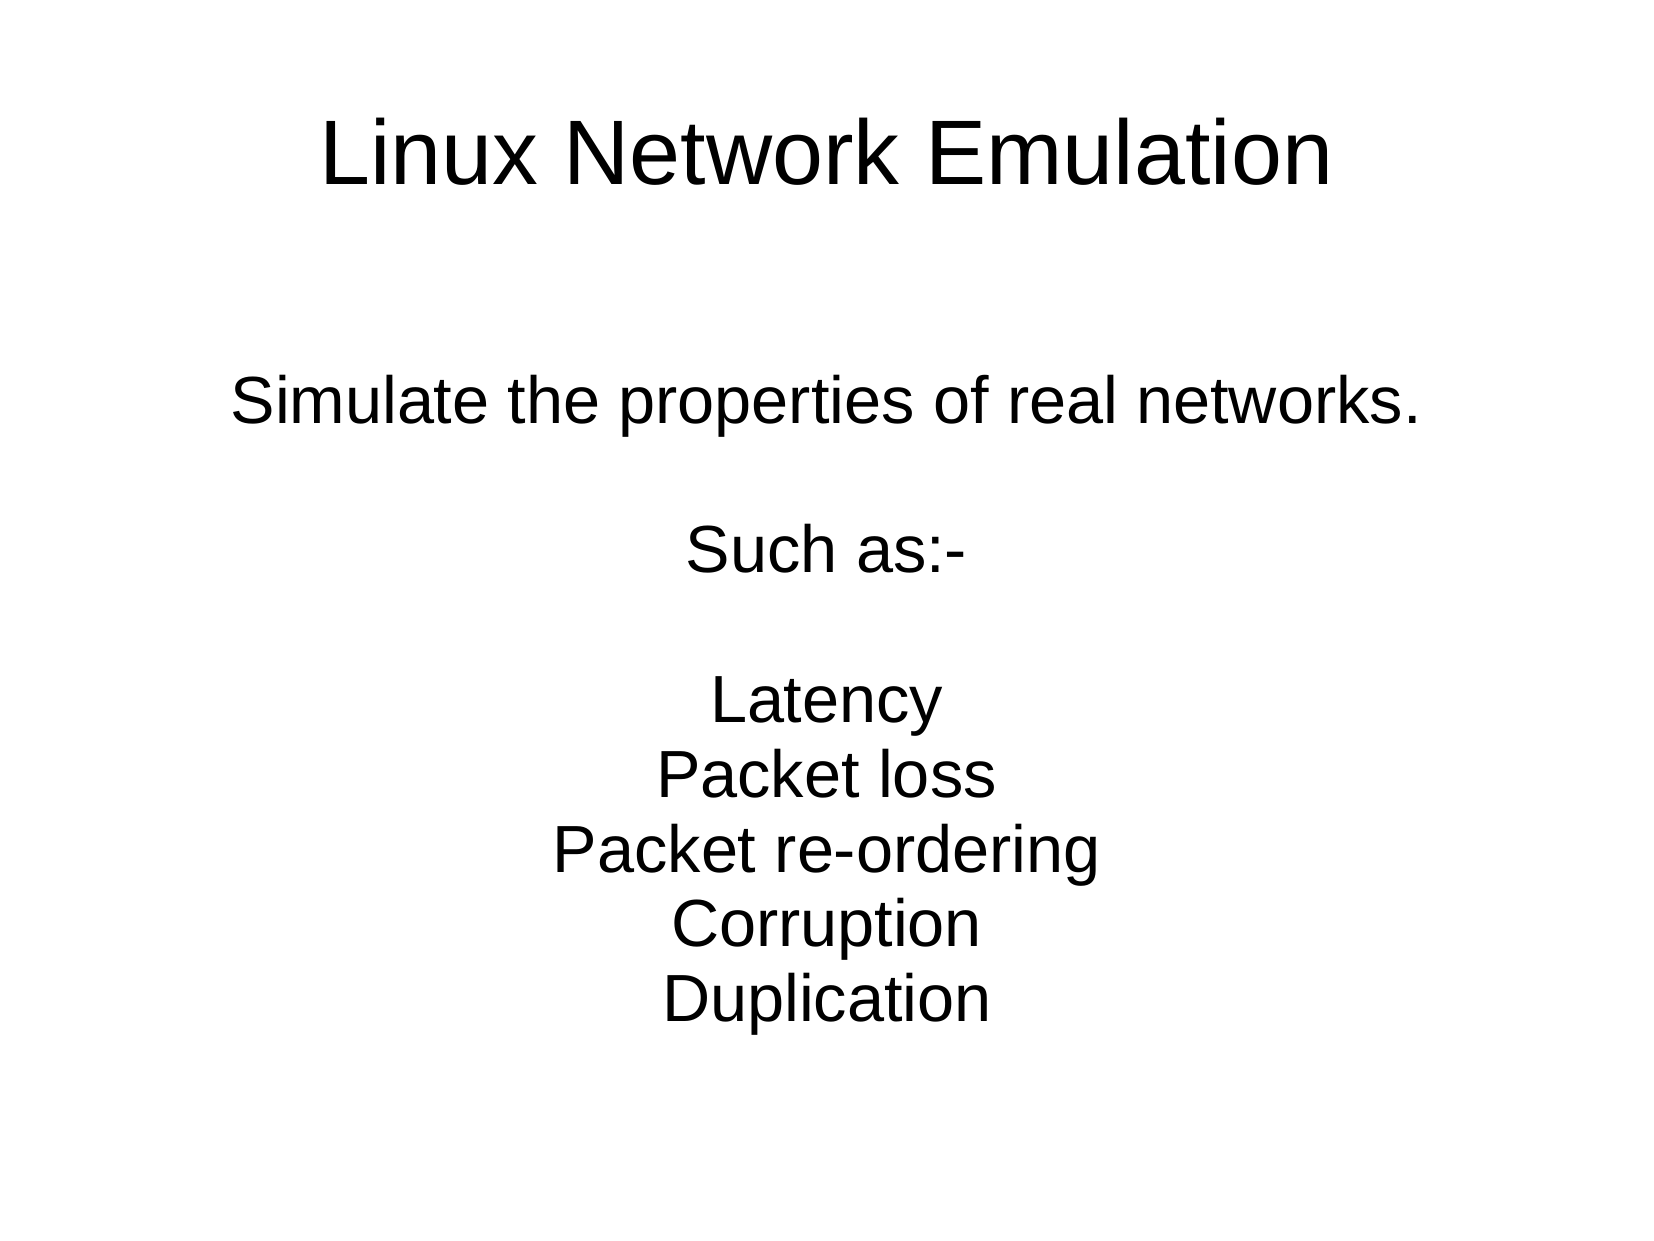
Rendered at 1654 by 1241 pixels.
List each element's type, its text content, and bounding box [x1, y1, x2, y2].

text_box Simulate the properties of real networks. Such as:- Latency Packet loss Packet re-ordering Corruption Duplication [82, 297, 1571, 1102]
title Linux Network Emulation [82, 56, 1571, 250]
